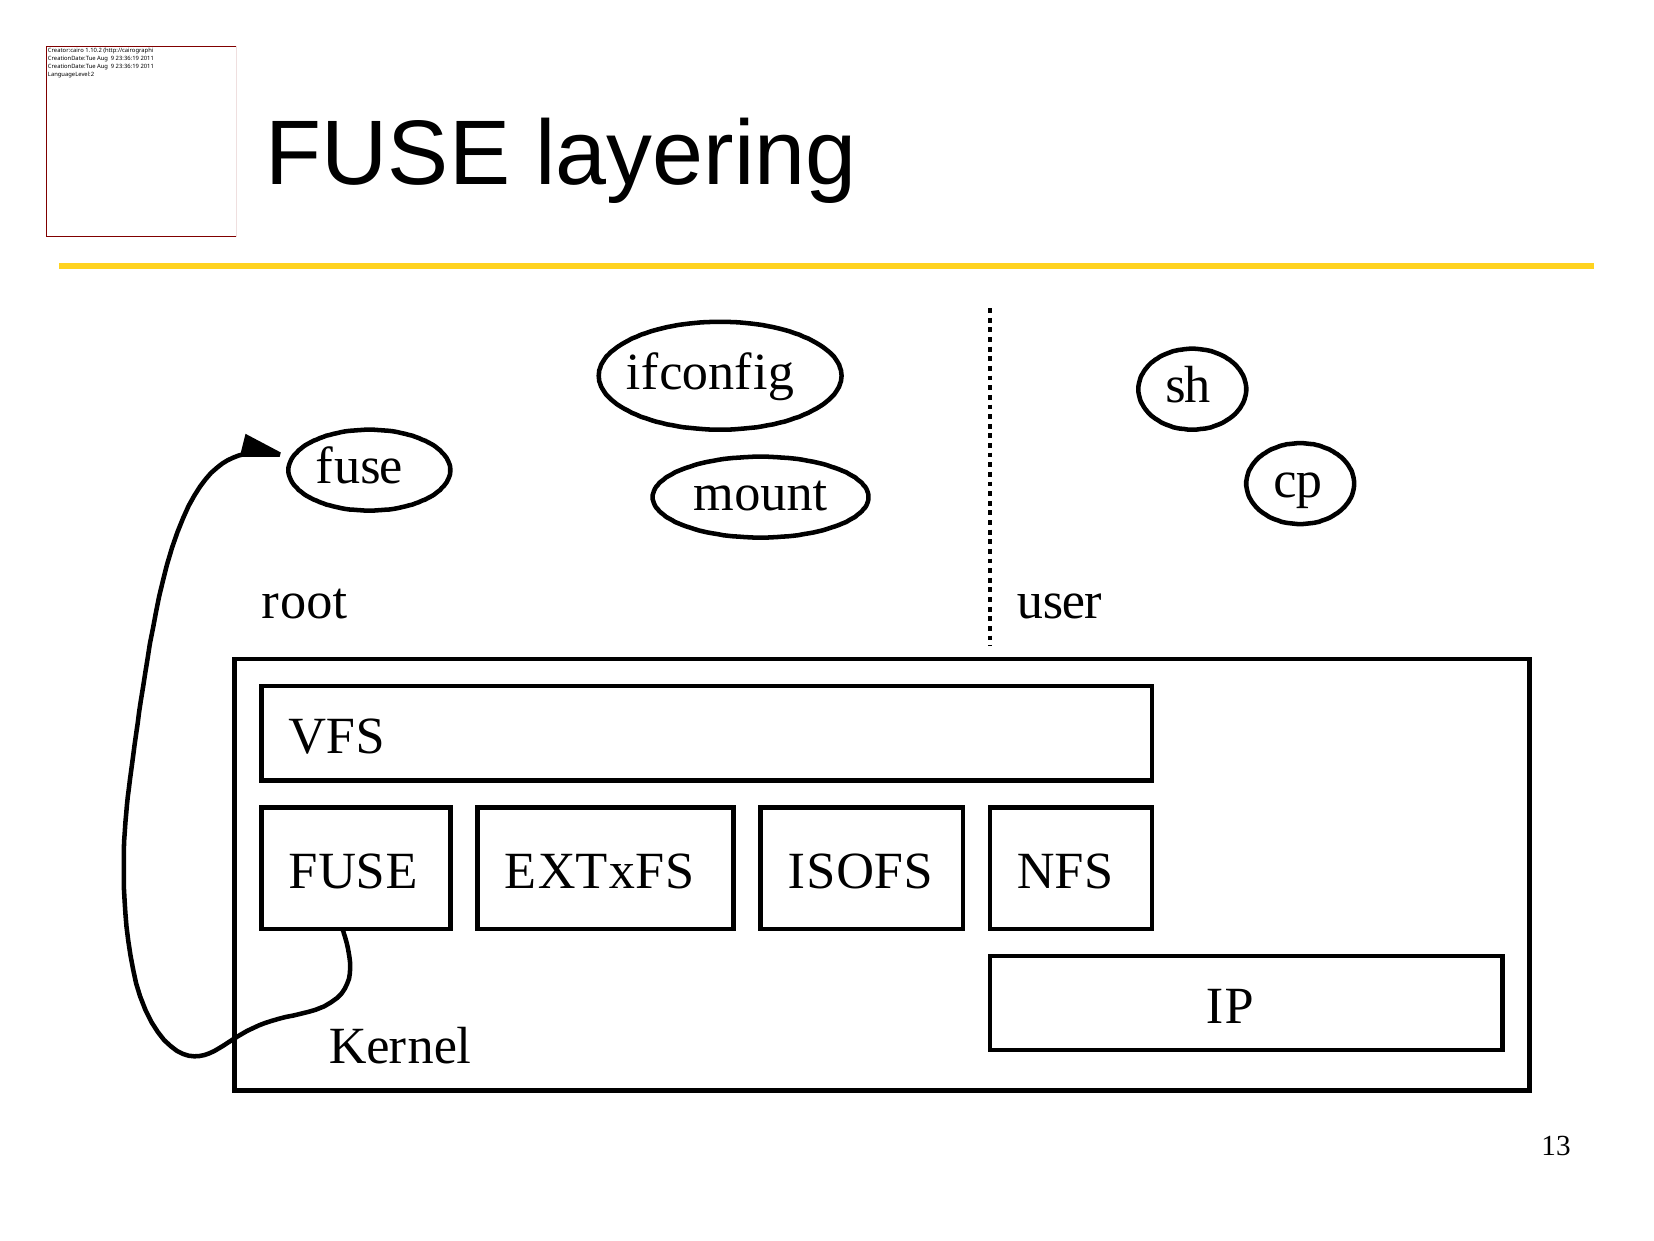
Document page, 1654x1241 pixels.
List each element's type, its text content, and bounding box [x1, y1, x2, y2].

title FUSE layering [265, 49, 1571, 257]
picture [105, 290, 1548, 1109]
